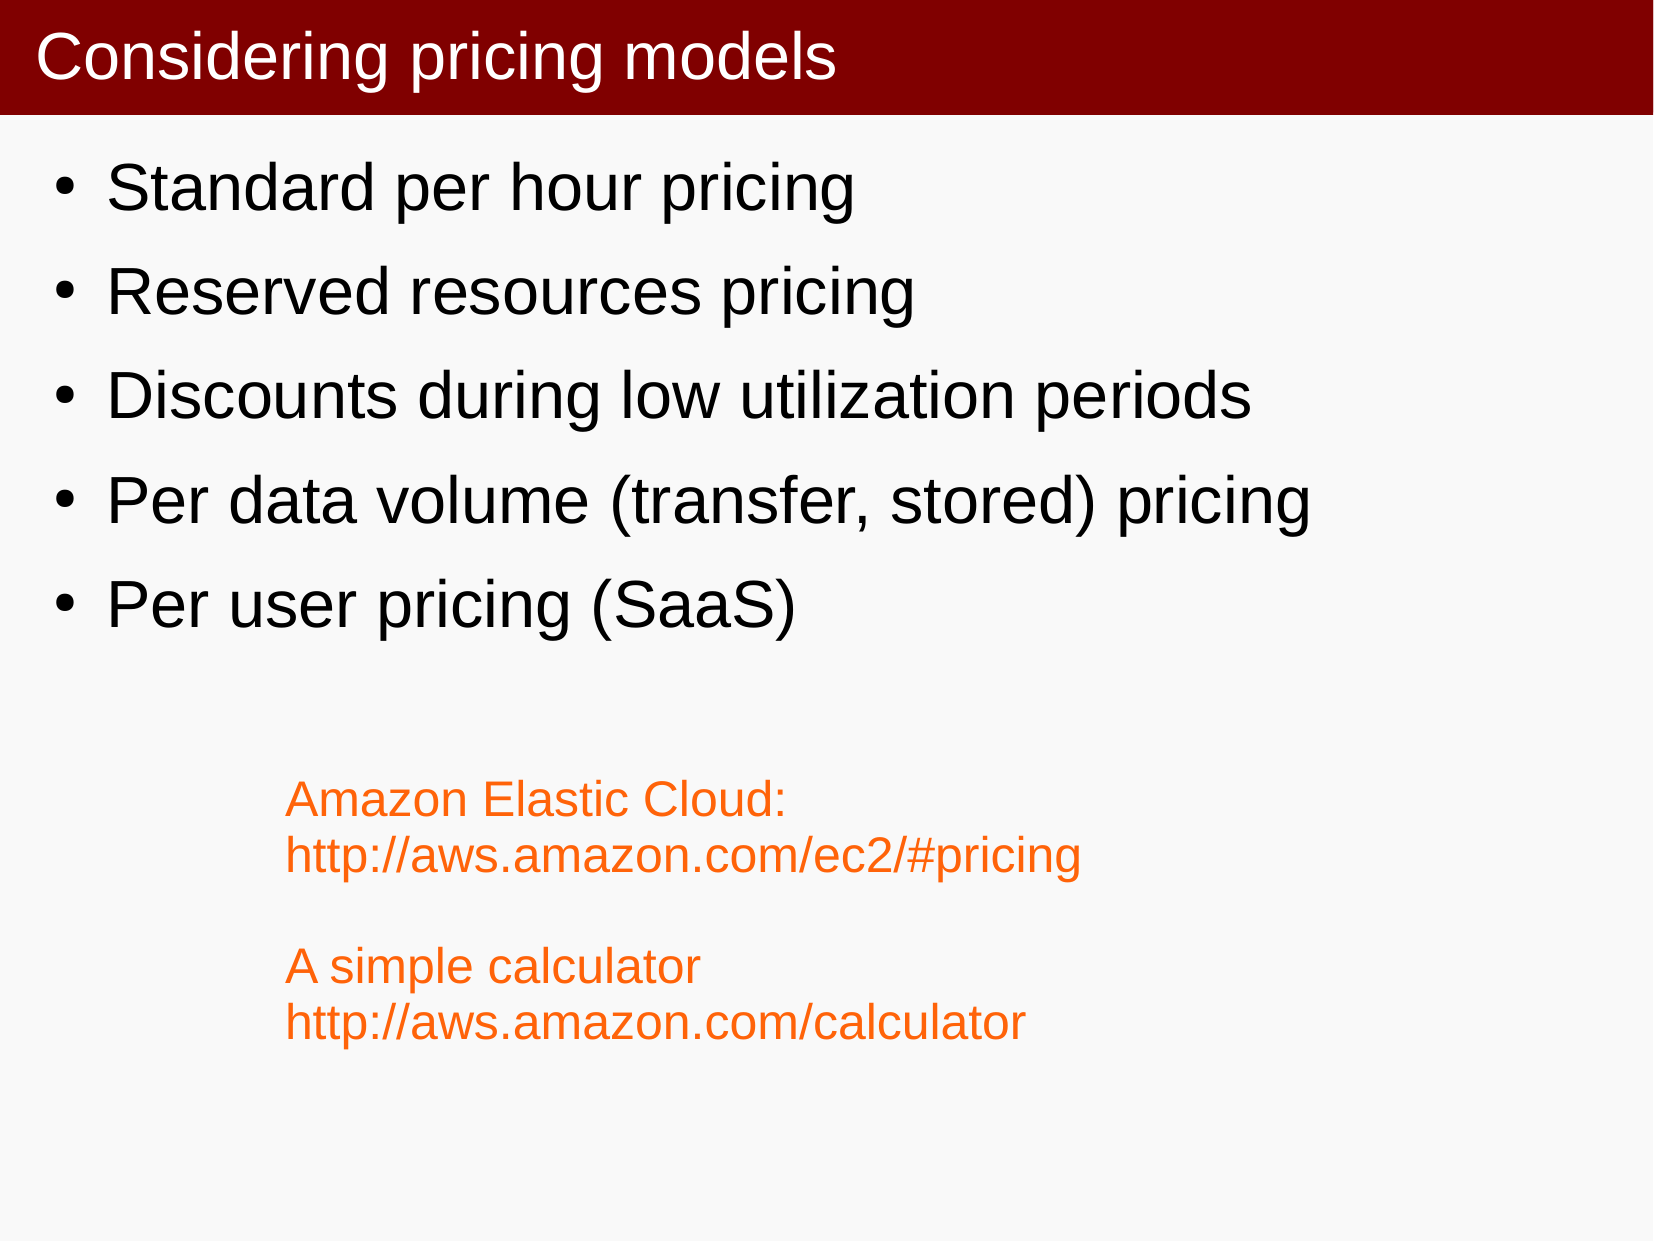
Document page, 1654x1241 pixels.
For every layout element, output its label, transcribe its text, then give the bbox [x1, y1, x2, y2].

title Considering pricing models [35, 18, 1524, 94]
text_box Amazon Elastic Cloud: http://aws.amazon.com/ec2/#pricing A simple calculator http://aws.amazon.com/calculator [270, 764, 1433, 1058]
list Standard per hour pricing Reserved resources pricing Discounts during low utilization periods Per data volume (transfer, stored) pricing Per user pricing (SaaS) [35, 150, 1612, 1201]
